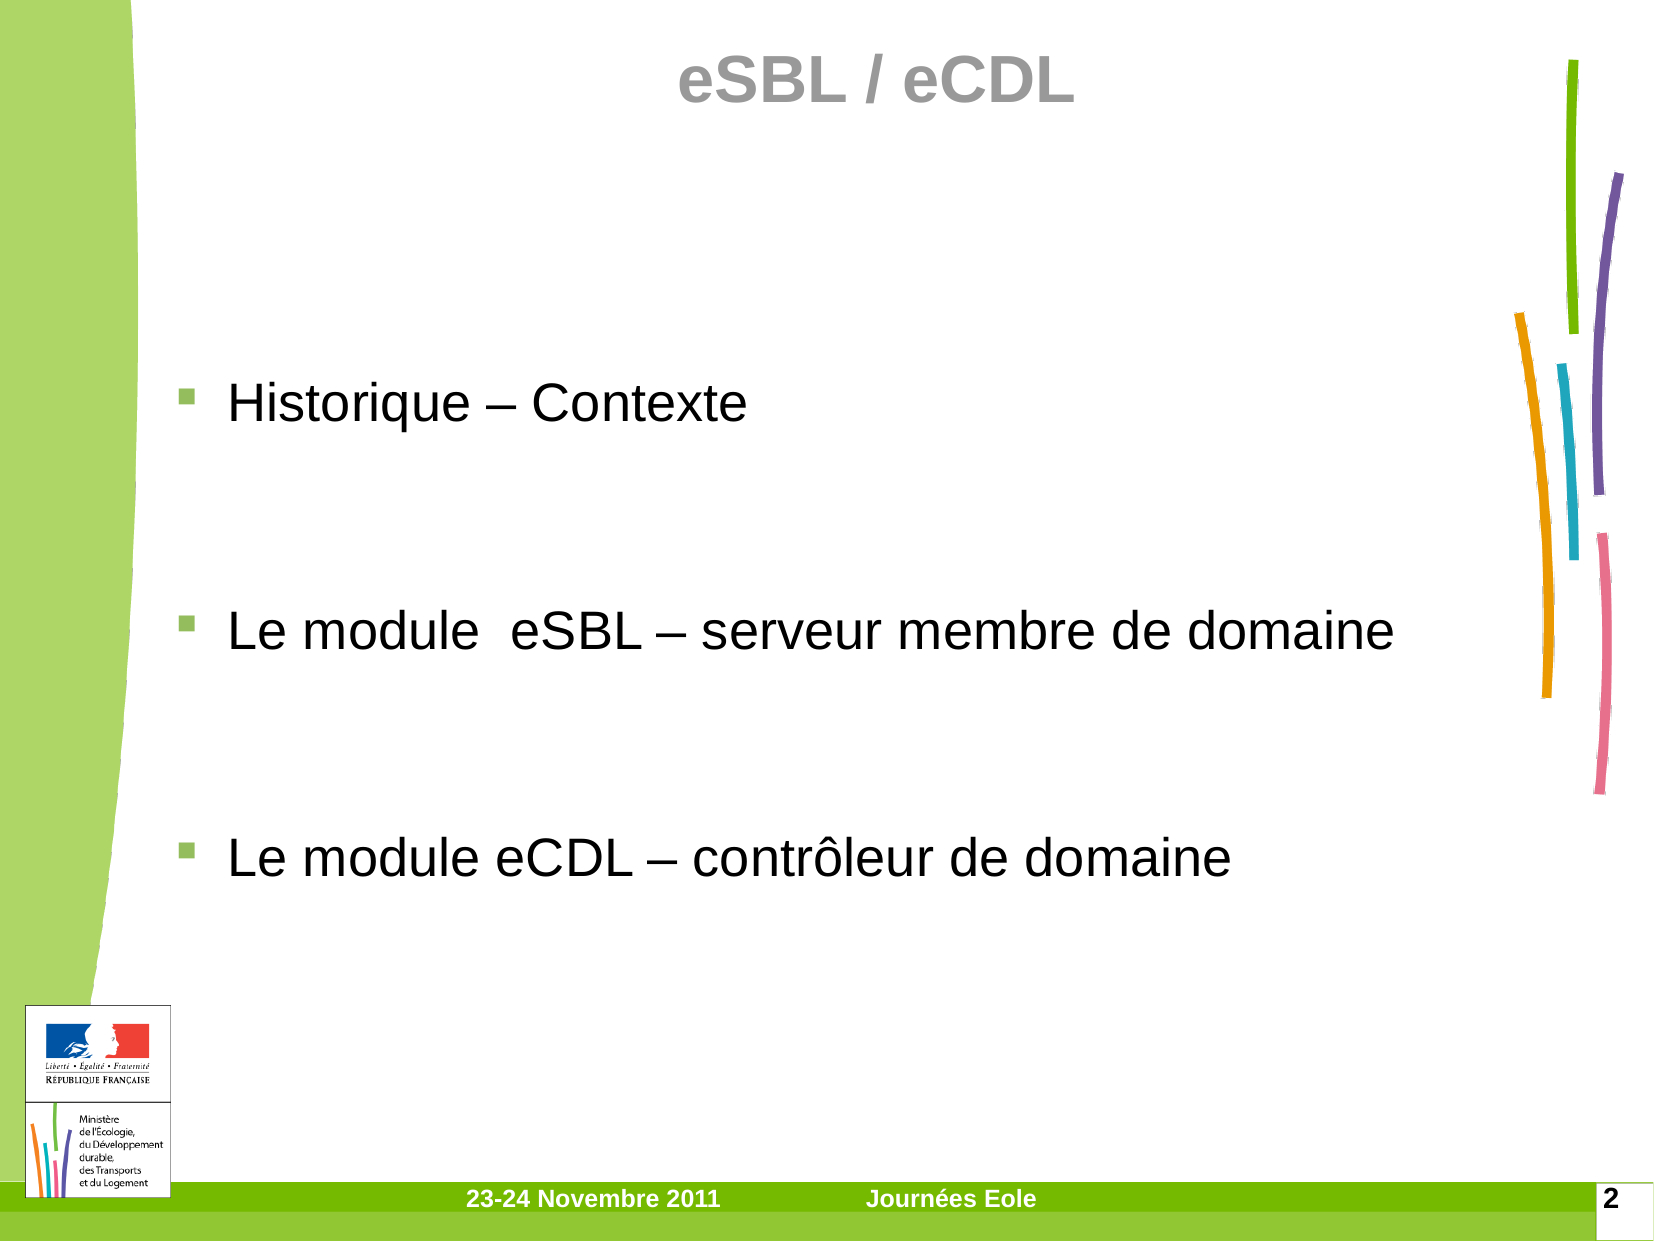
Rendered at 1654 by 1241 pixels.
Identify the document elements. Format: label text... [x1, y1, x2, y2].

title eSBL / eCDL [133, 0, 1622, 159]
picture [0, 0, 1654, 1241]
list Historique – Contexte Le module eSBL – serveur membre de domaine Le module eCDL – contrôleur de domaine [156, 230, 1486, 1050]
